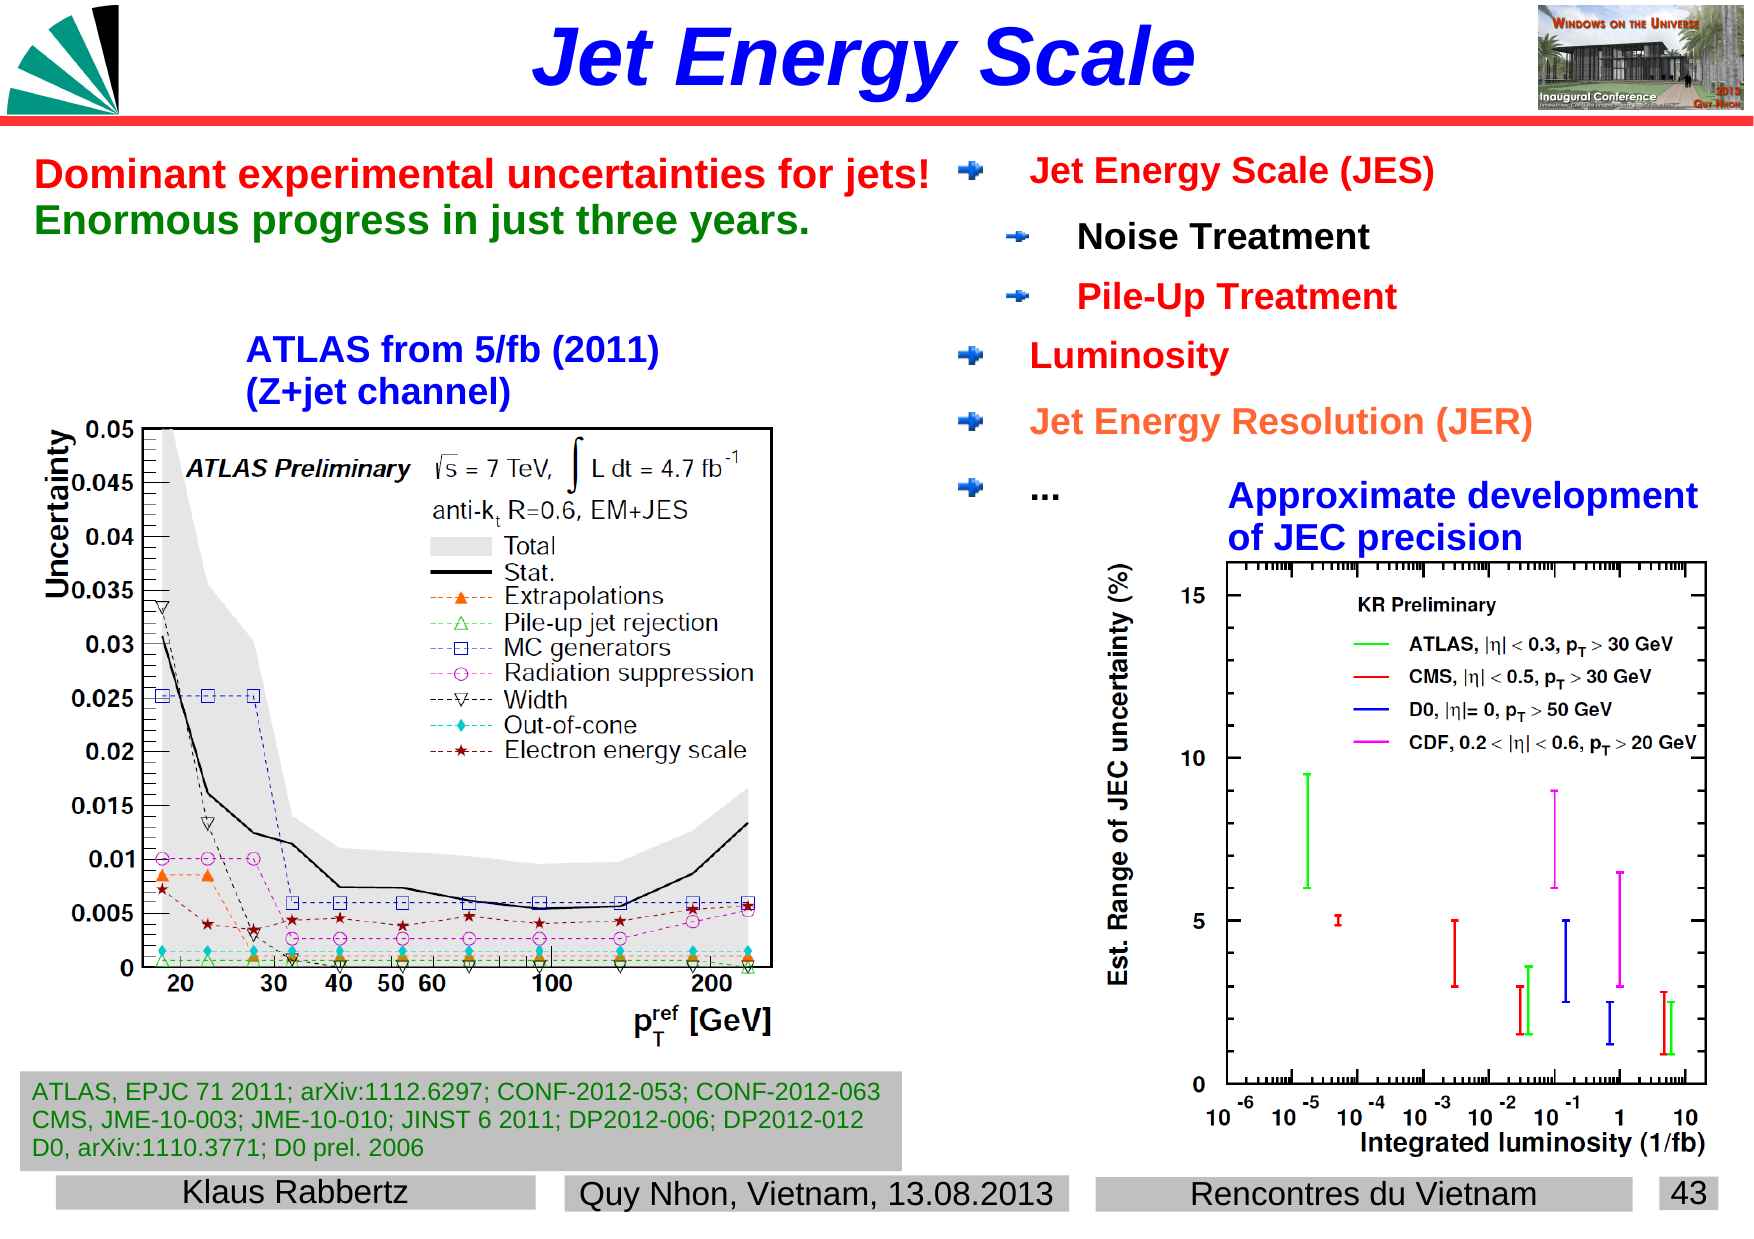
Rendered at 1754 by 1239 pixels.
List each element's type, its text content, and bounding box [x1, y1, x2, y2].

text_box ATLAS from 5/fb (2011) (Z+jet channel) [233, 322, 671, 415]
text_box Approximate development of JEC precision [1215, 468, 1710, 565]
text_box ATLAS, EPJC 71 2011; arXiv:1112.6297; CONF-2012-053; CONF-2012-063 CMS, JME-10-003; JME-10-010; JINST 6 2011; DP2012-006; DP2012-012 D0, arXiv:1110.3771; D0 prel. 2006 [20, 1071, 902, 1172]
picture [1606, 5, 1744, 110]
text_box Dominant experimental uncertainties for jets! Enormous progress in just three years. [21, 144, 944, 250]
list Jet Energy Scale (JES) Noise Treatment Pile-Up Treatment Luminosity Jet Energy Resolution (JER) ... [899, 150, 1621, 509]
picture [36, 415, 787, 1056]
picture [7, 5, 119, 116]
title Jet Energy Scale [123, 0, 1606, 114]
picture [1097, 544, 1727, 1163]
